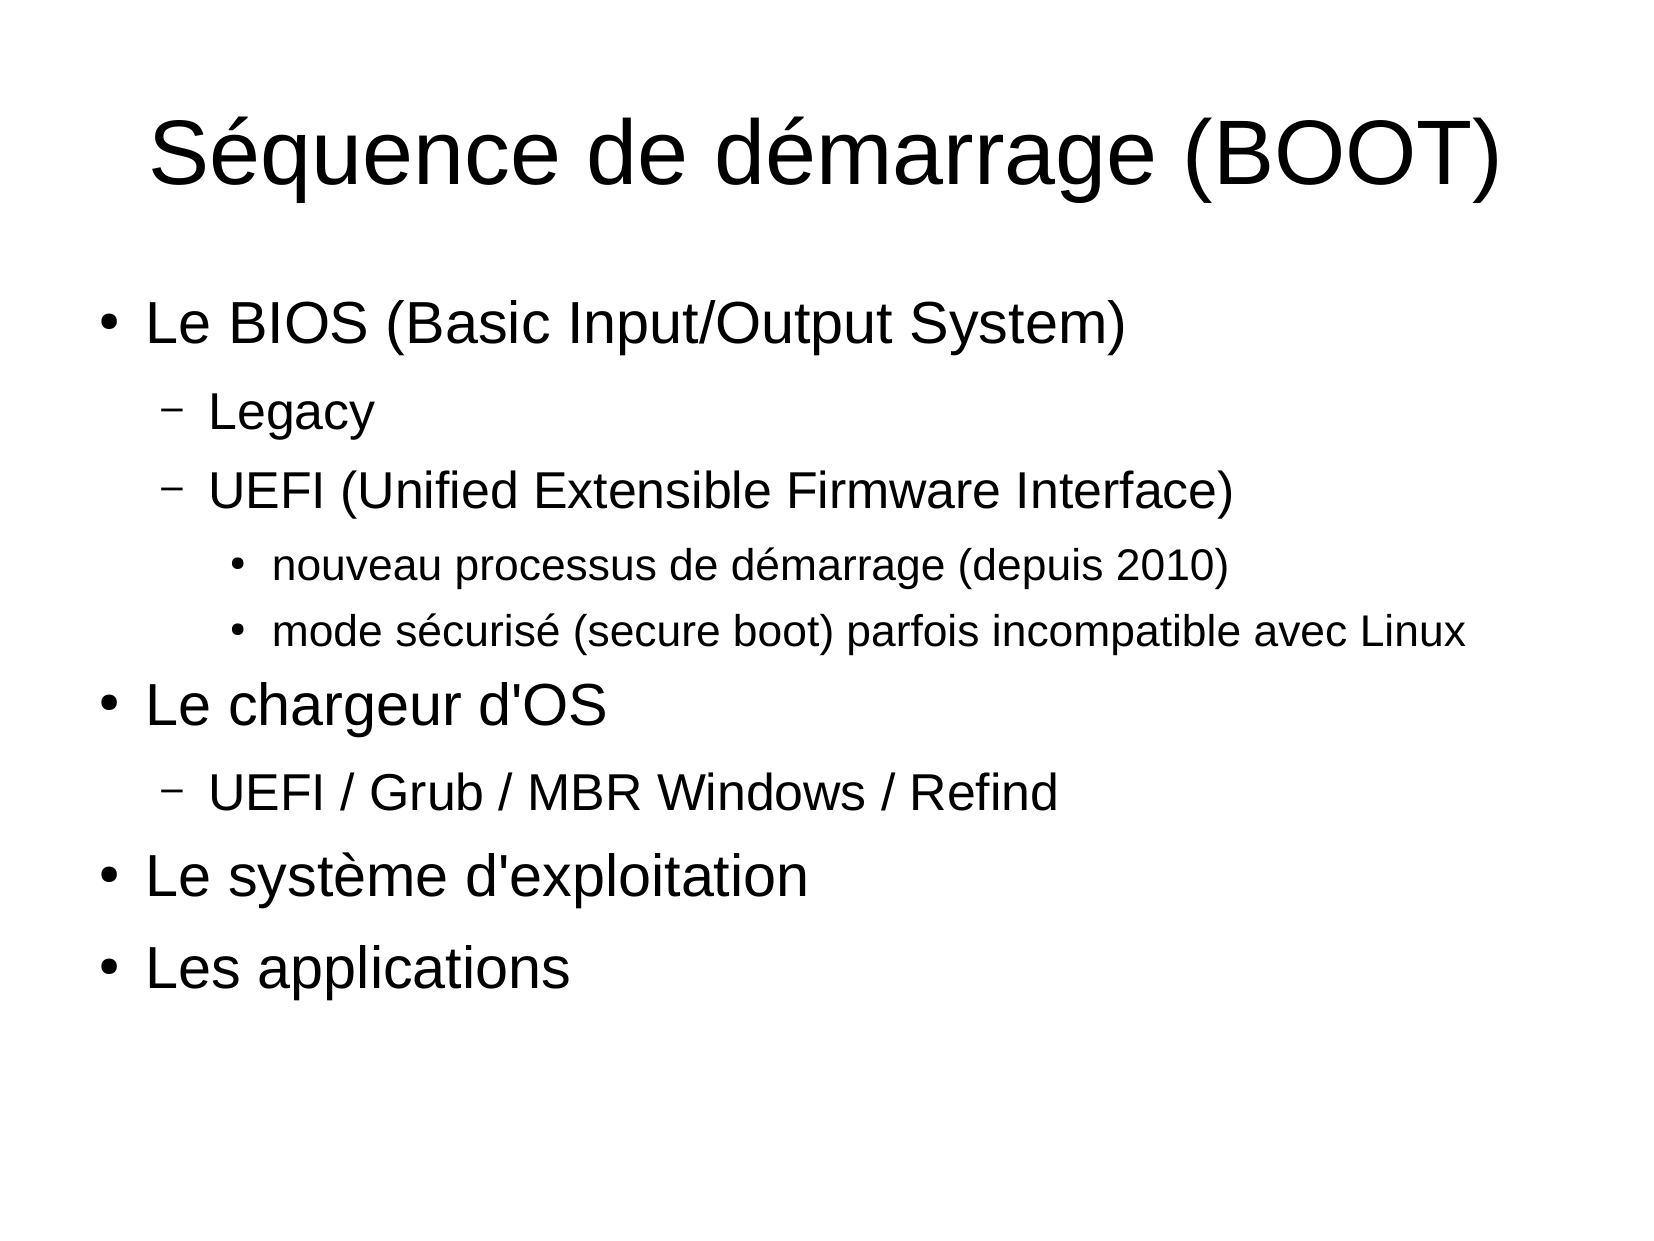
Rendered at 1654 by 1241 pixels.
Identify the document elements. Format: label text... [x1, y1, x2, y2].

title Séquence de démarrage (BOOT) [82, 49, 1571, 257]
list Le BIOS (Basic Input/Output System) Legacy UEFI (Unified Extensible Firmware Interface) nouveau processus de démarrage (depuis 2010) mode sécurisé (secure boot) parfois incompatible avec Linux Le chargeur d'OS UEFI / Grub / MBR Windows / Refind Le système d'exploitation Les applications [82, 290, 1571, 1010]
